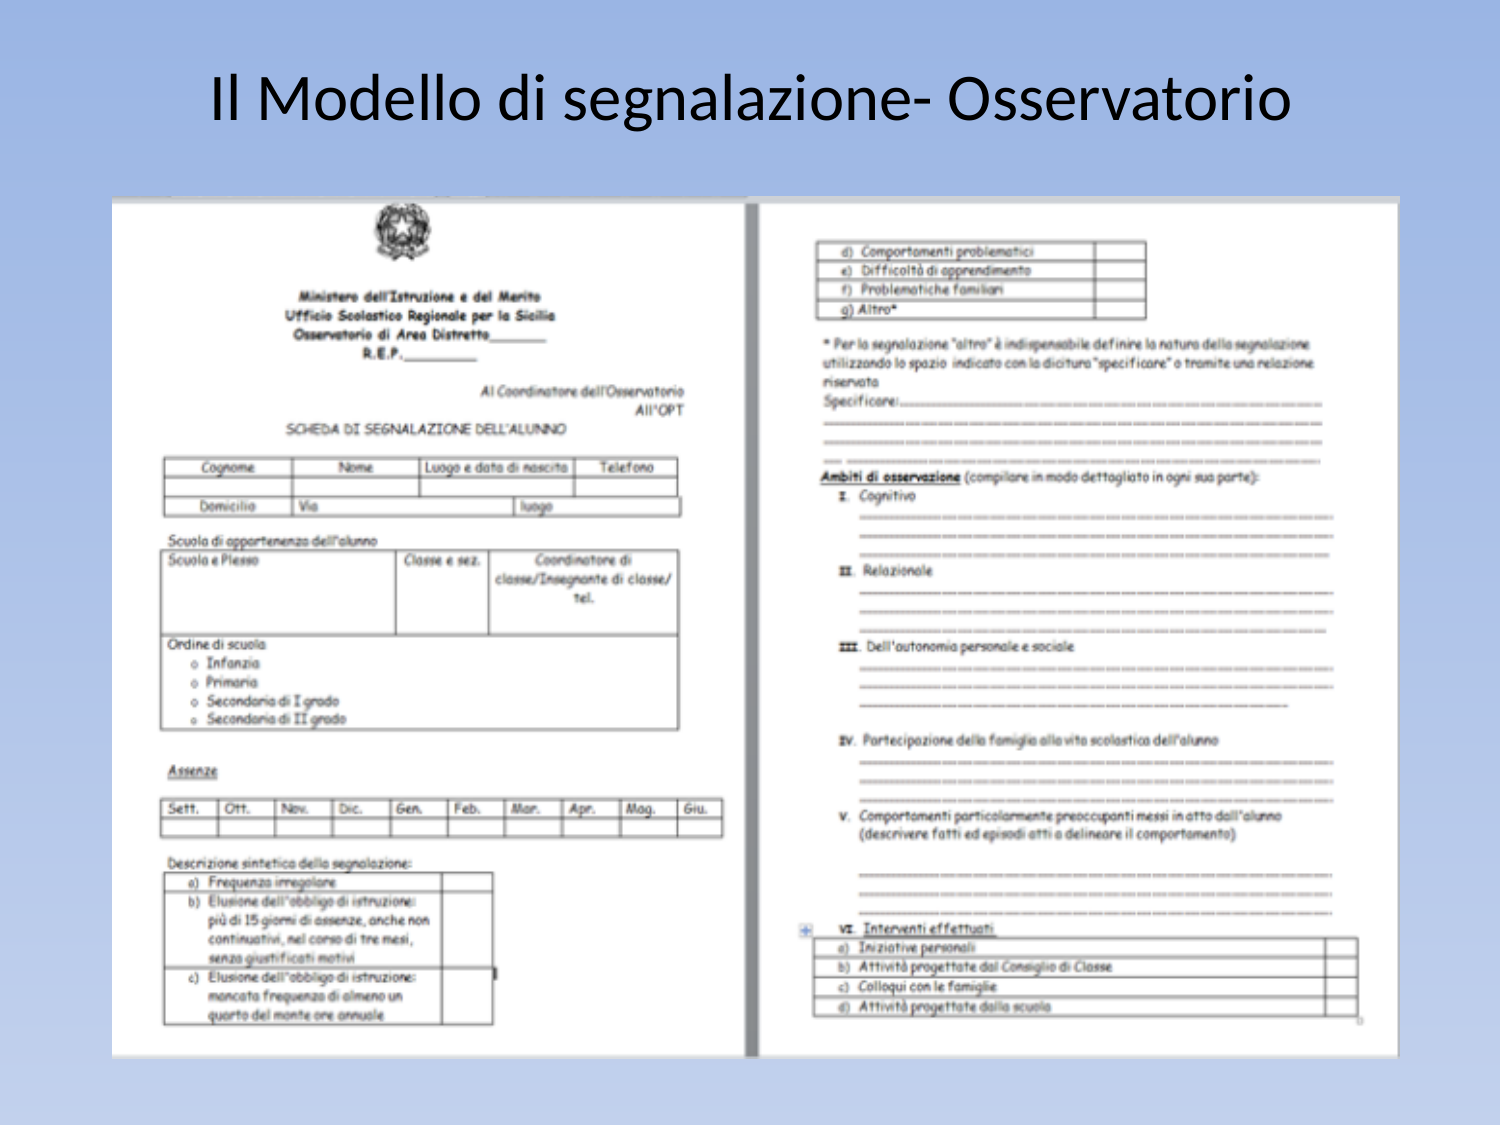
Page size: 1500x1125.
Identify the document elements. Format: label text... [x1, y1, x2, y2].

title Il Modello di segnalazione- Osservatorio [76, 0, 1427, 188]
picture [112, 196, 1400, 1059]
